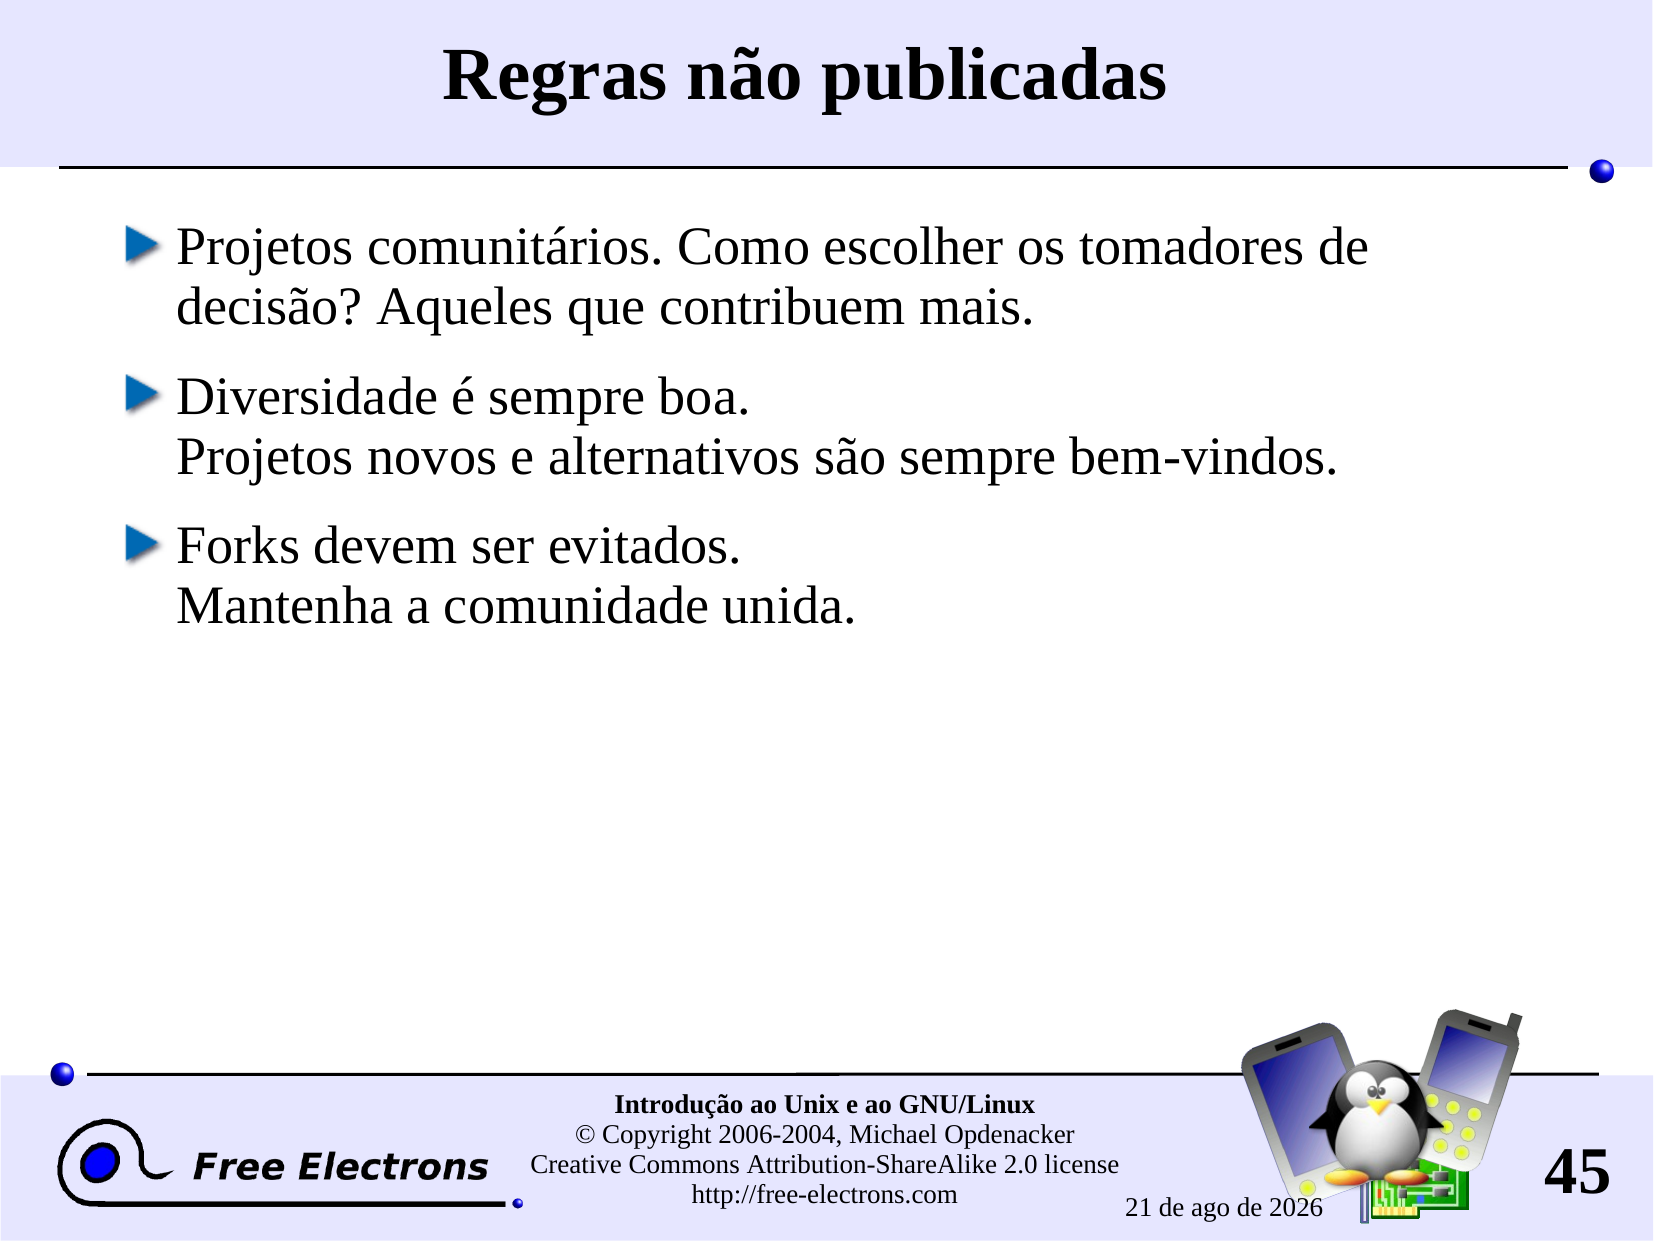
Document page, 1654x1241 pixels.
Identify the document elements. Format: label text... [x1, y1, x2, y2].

picture [50, 1108, 527, 1216]
picture [1285, 1199, 1292, 1215]
title Regras não publicadas [60, 25, 1551, 124]
picture [1231, 1008, 1537, 1241]
list Projetos comunitários. Como escolher os tomadores de decisão? Aqueles que contribuem mais. Diversidade é sempre boa. Projetos novos e alternativos são sempre bem-vindos. Forks devem ser evitados. Mantenha a comunidade unida. [105, 216, 1518, 1067]
